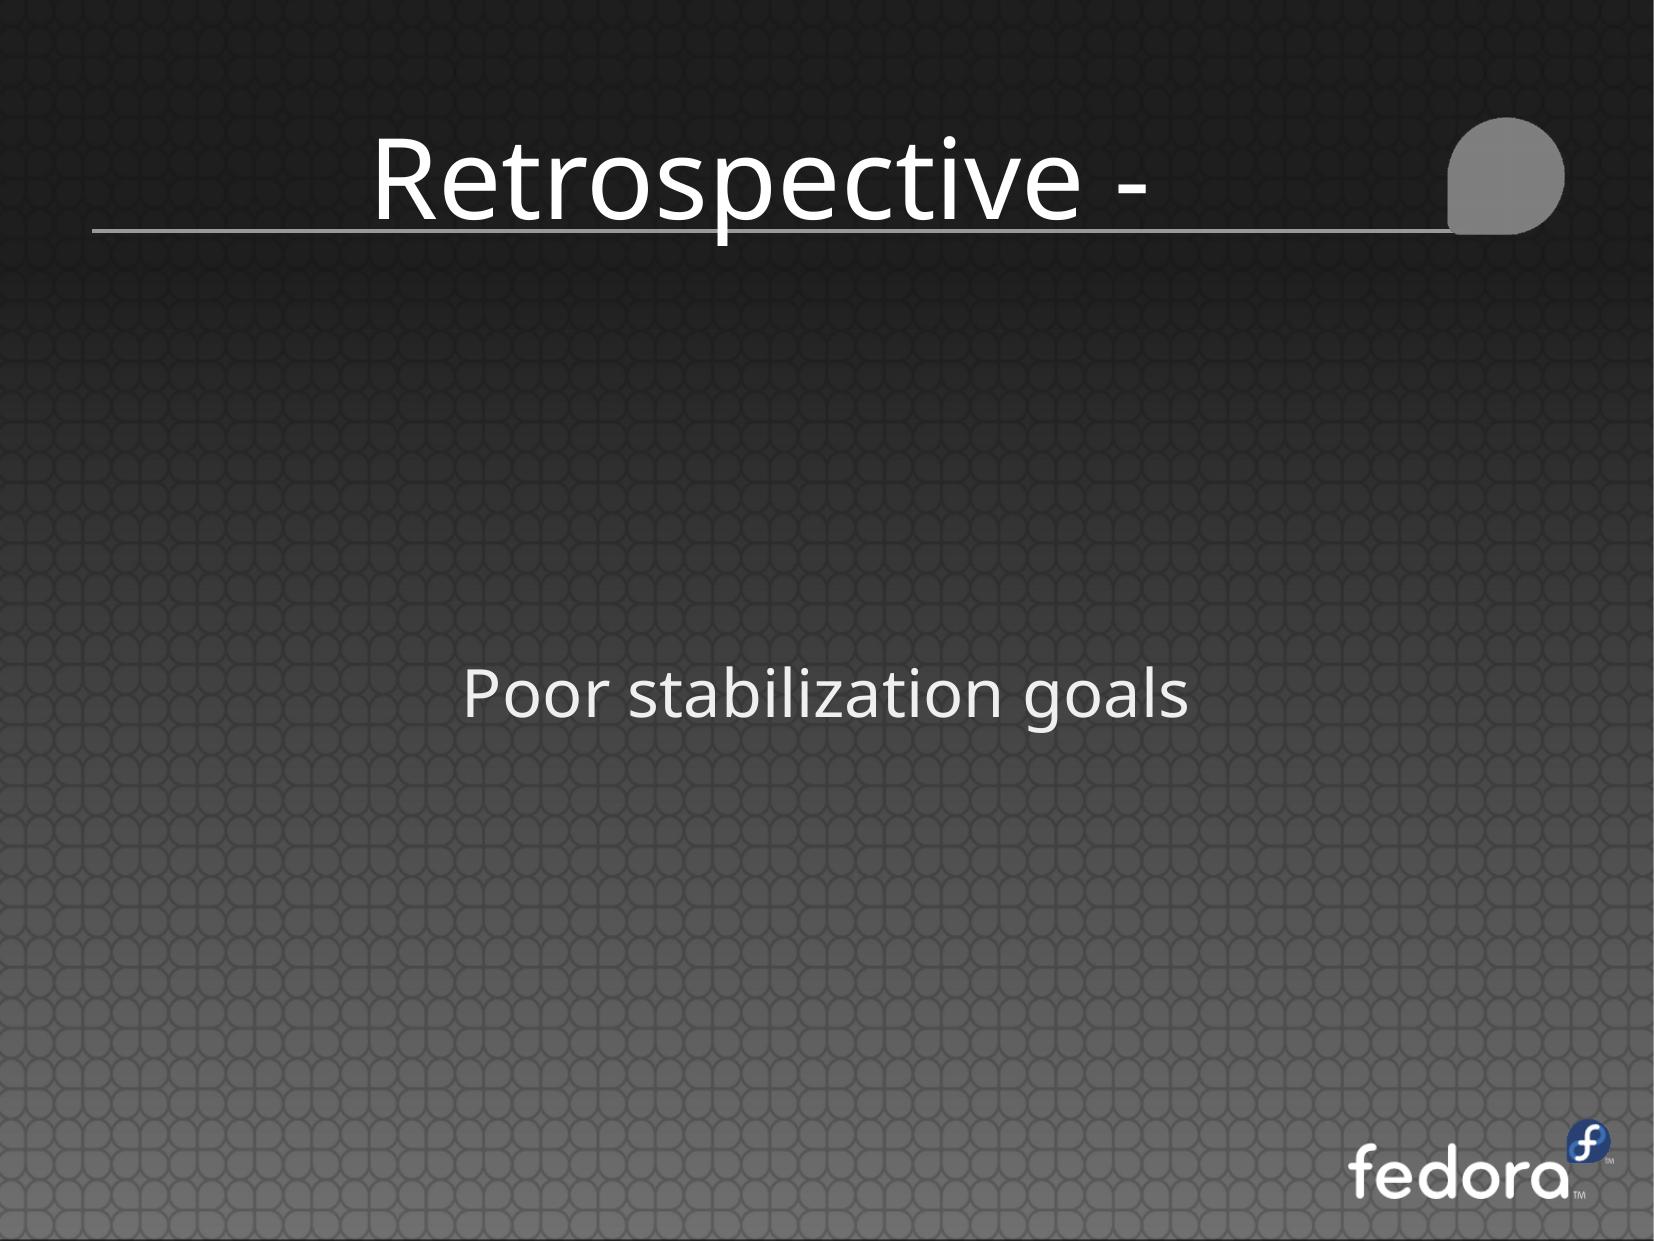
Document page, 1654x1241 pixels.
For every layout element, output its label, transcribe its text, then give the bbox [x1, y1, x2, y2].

picture [0, 0, 1654, 1241]
title Retrospective - [94, 100, 1426, 251]
list Poor stabilization goals [82, 290, 1571, 1094]
